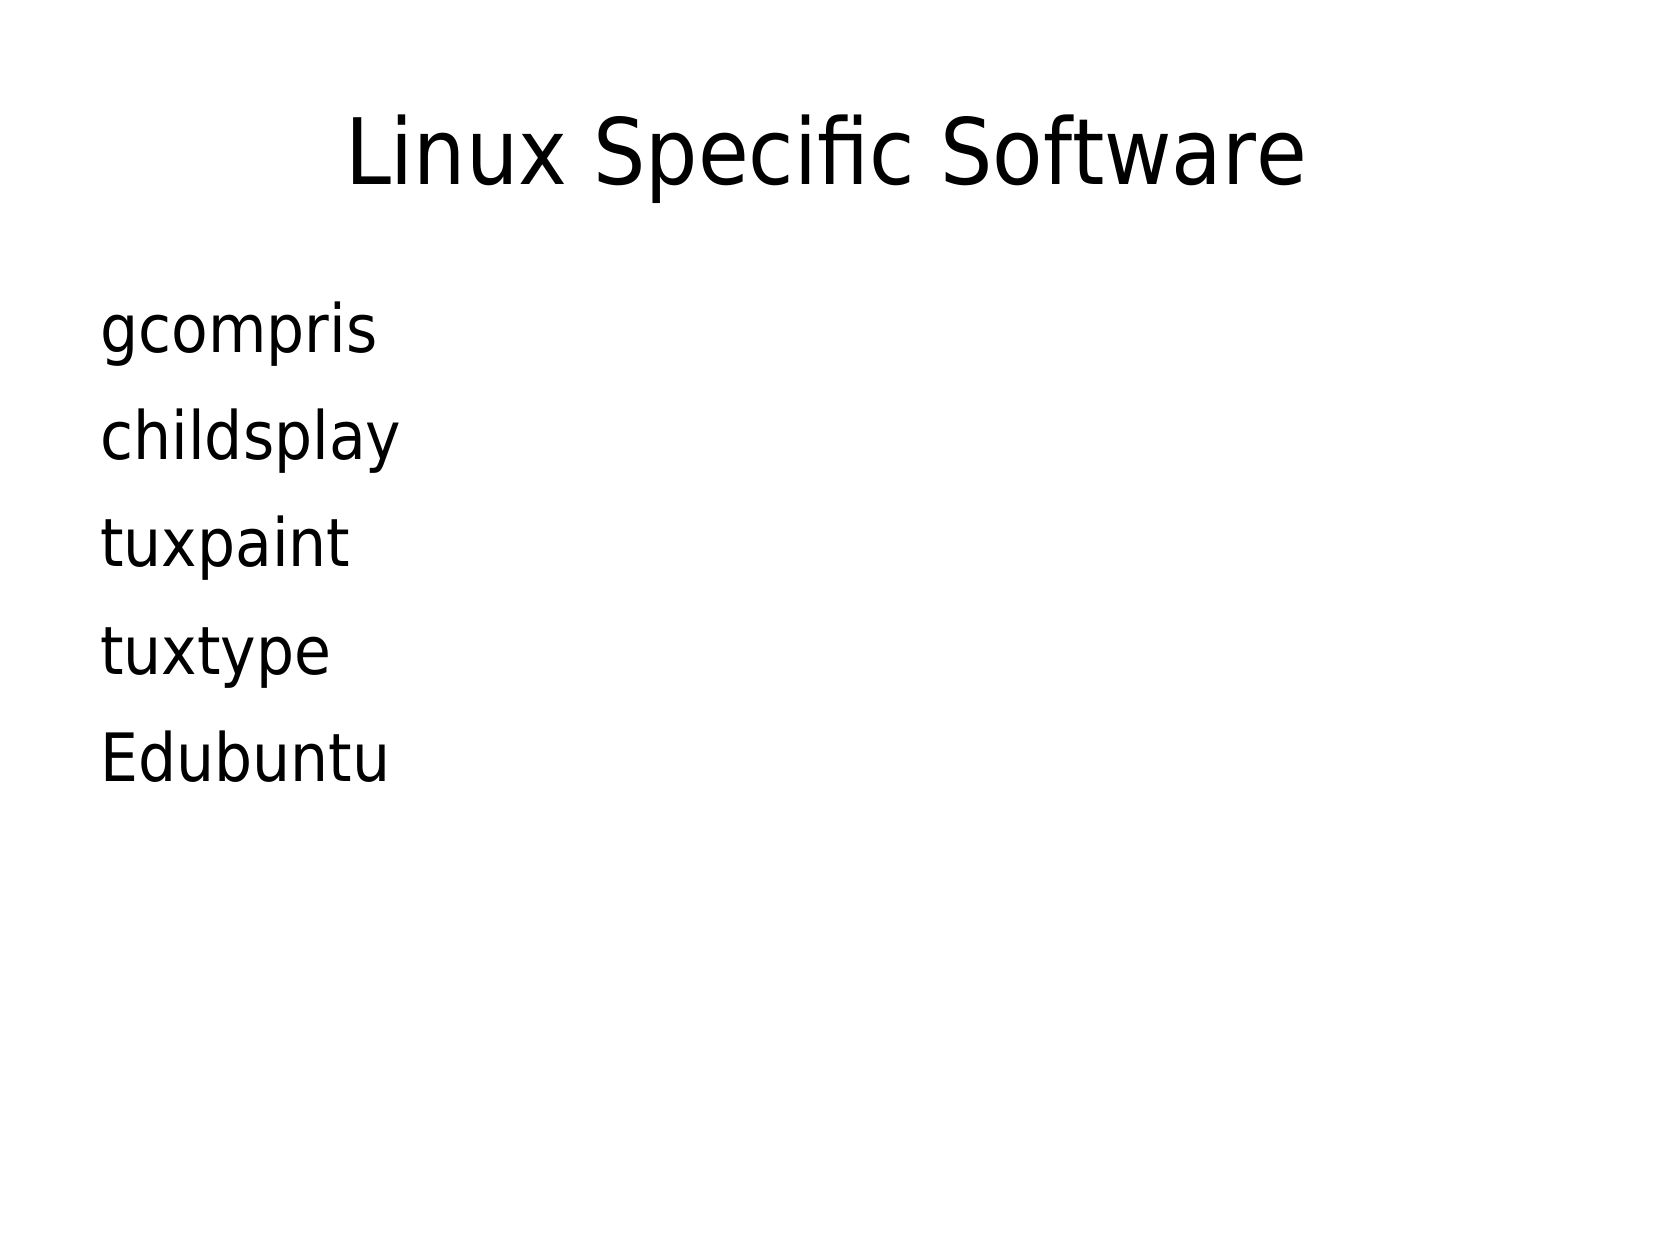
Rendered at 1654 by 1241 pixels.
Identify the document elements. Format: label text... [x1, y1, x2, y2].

title Linux Specific Software [82, 49, 1571, 257]
list gcompris childsplay tuxpaint tuxtype Edubuntu [82, 290, 1571, 1109]
